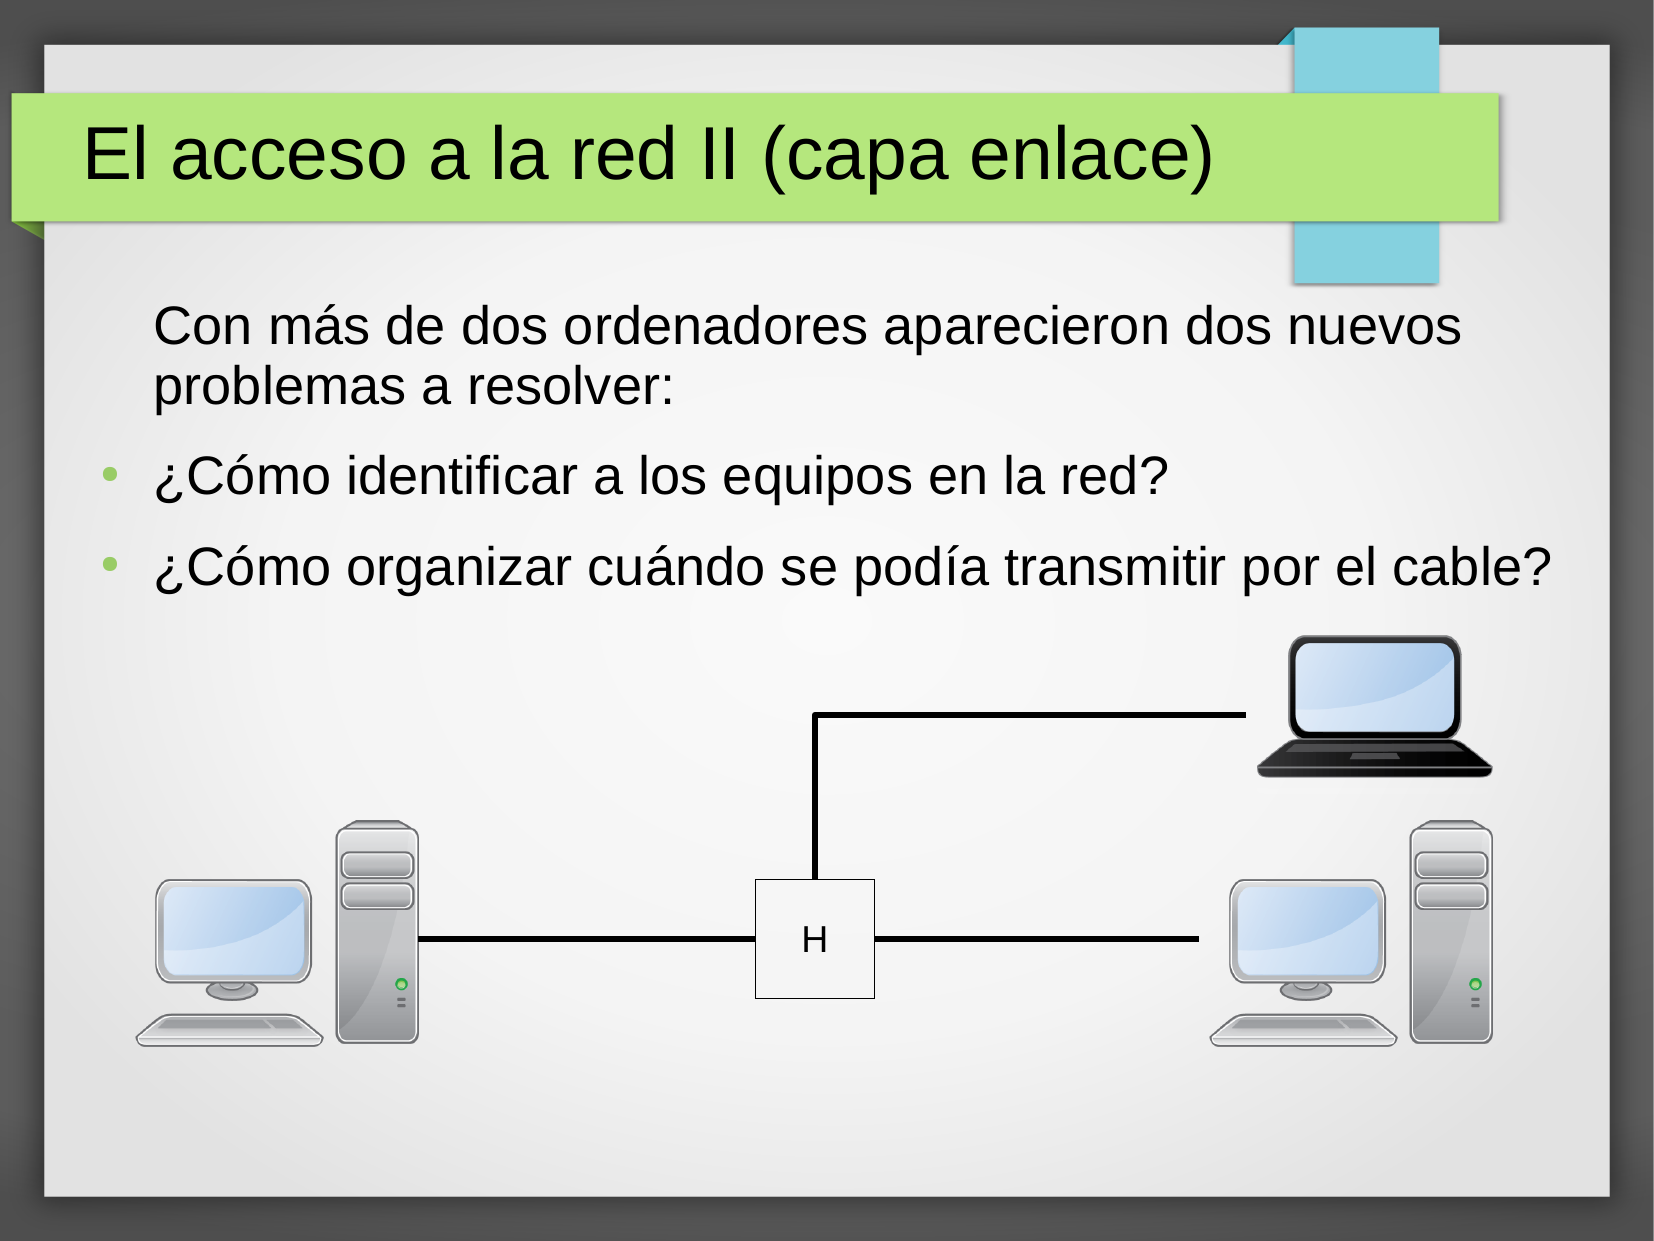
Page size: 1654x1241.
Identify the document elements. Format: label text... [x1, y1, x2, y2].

title El acceso a la red II (capa enlace) [82, 69, 1501, 238]
picture [0, 0, 1654, 1241]
text_box H [755, 879, 875, 999]
list Con más de dos ordenadores aparecieron dos nuevos problemas a resolver: ¿Cómo identificar a los equipos en la red? ¿Cómo organizar cuándo se podía transmitir por el cable? [82, 295, 1571, 674]
